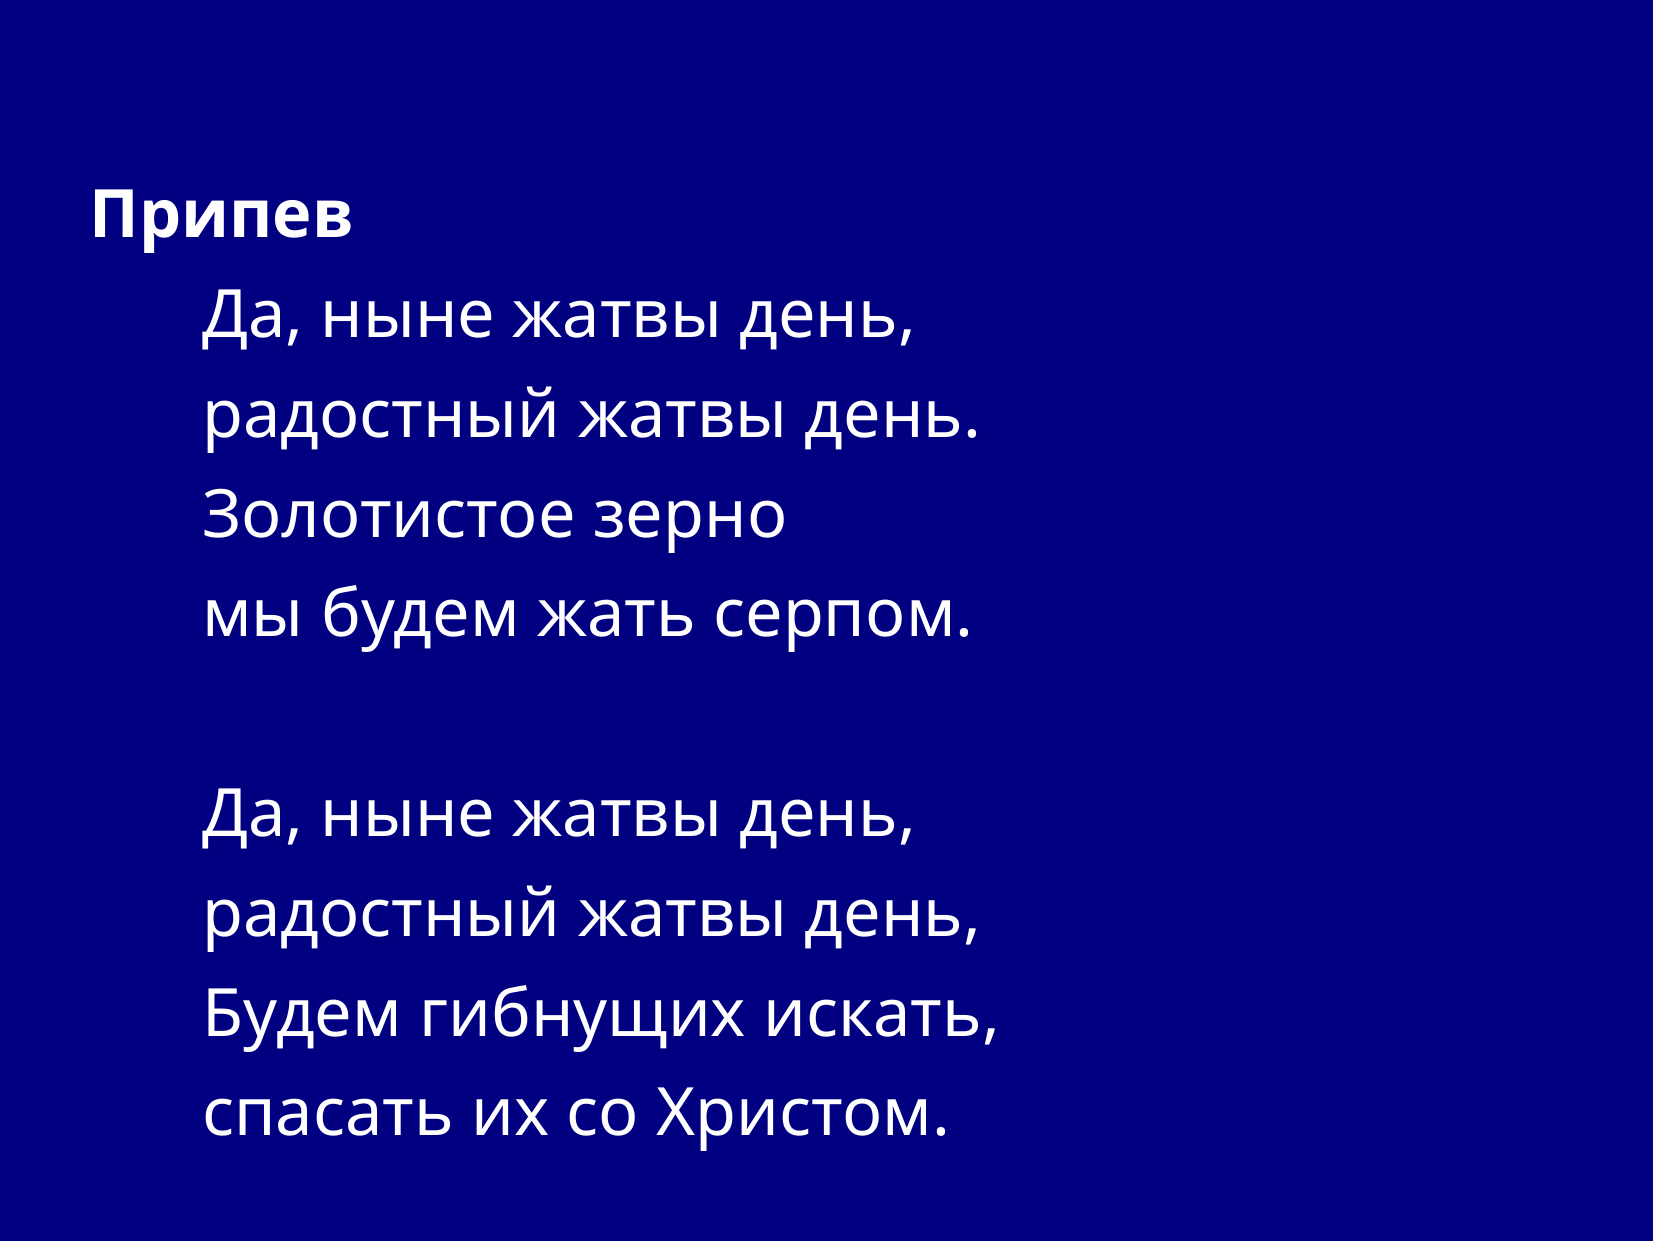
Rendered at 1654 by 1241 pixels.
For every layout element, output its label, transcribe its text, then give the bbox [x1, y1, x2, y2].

text_box Припев Да, ныне жатвы день, радостный жатвы день. Золотистое зерно мы будем жать серпом. Да, ныне жатвы день, радостный жатвы день, Будем гибнущих искать, спасать их со Христом. [75, 150, 1576, 1163]
